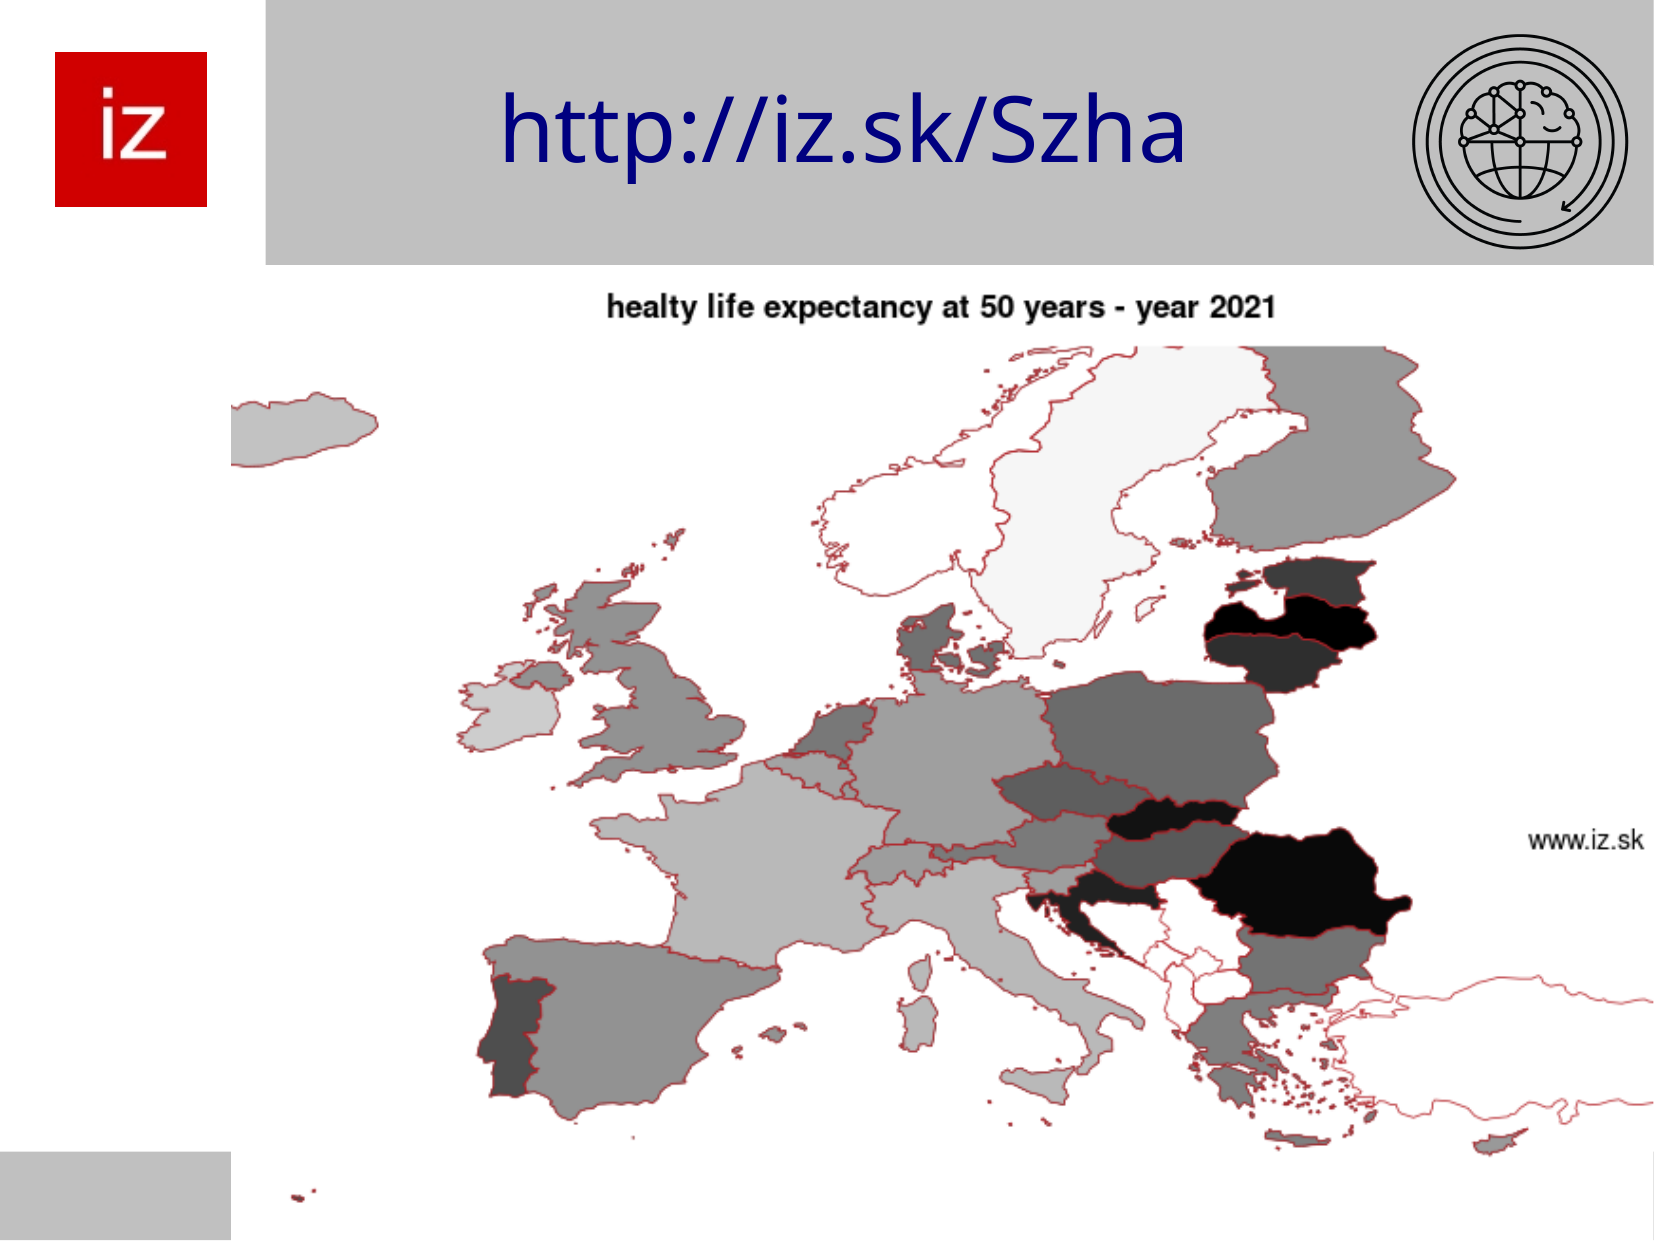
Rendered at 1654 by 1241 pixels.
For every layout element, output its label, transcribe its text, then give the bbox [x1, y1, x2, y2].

picture [55, 52, 207, 207]
title http://iz.sk/Szha [354, 29, 1359, 236]
picture [231, 0, 1654, 1241]
